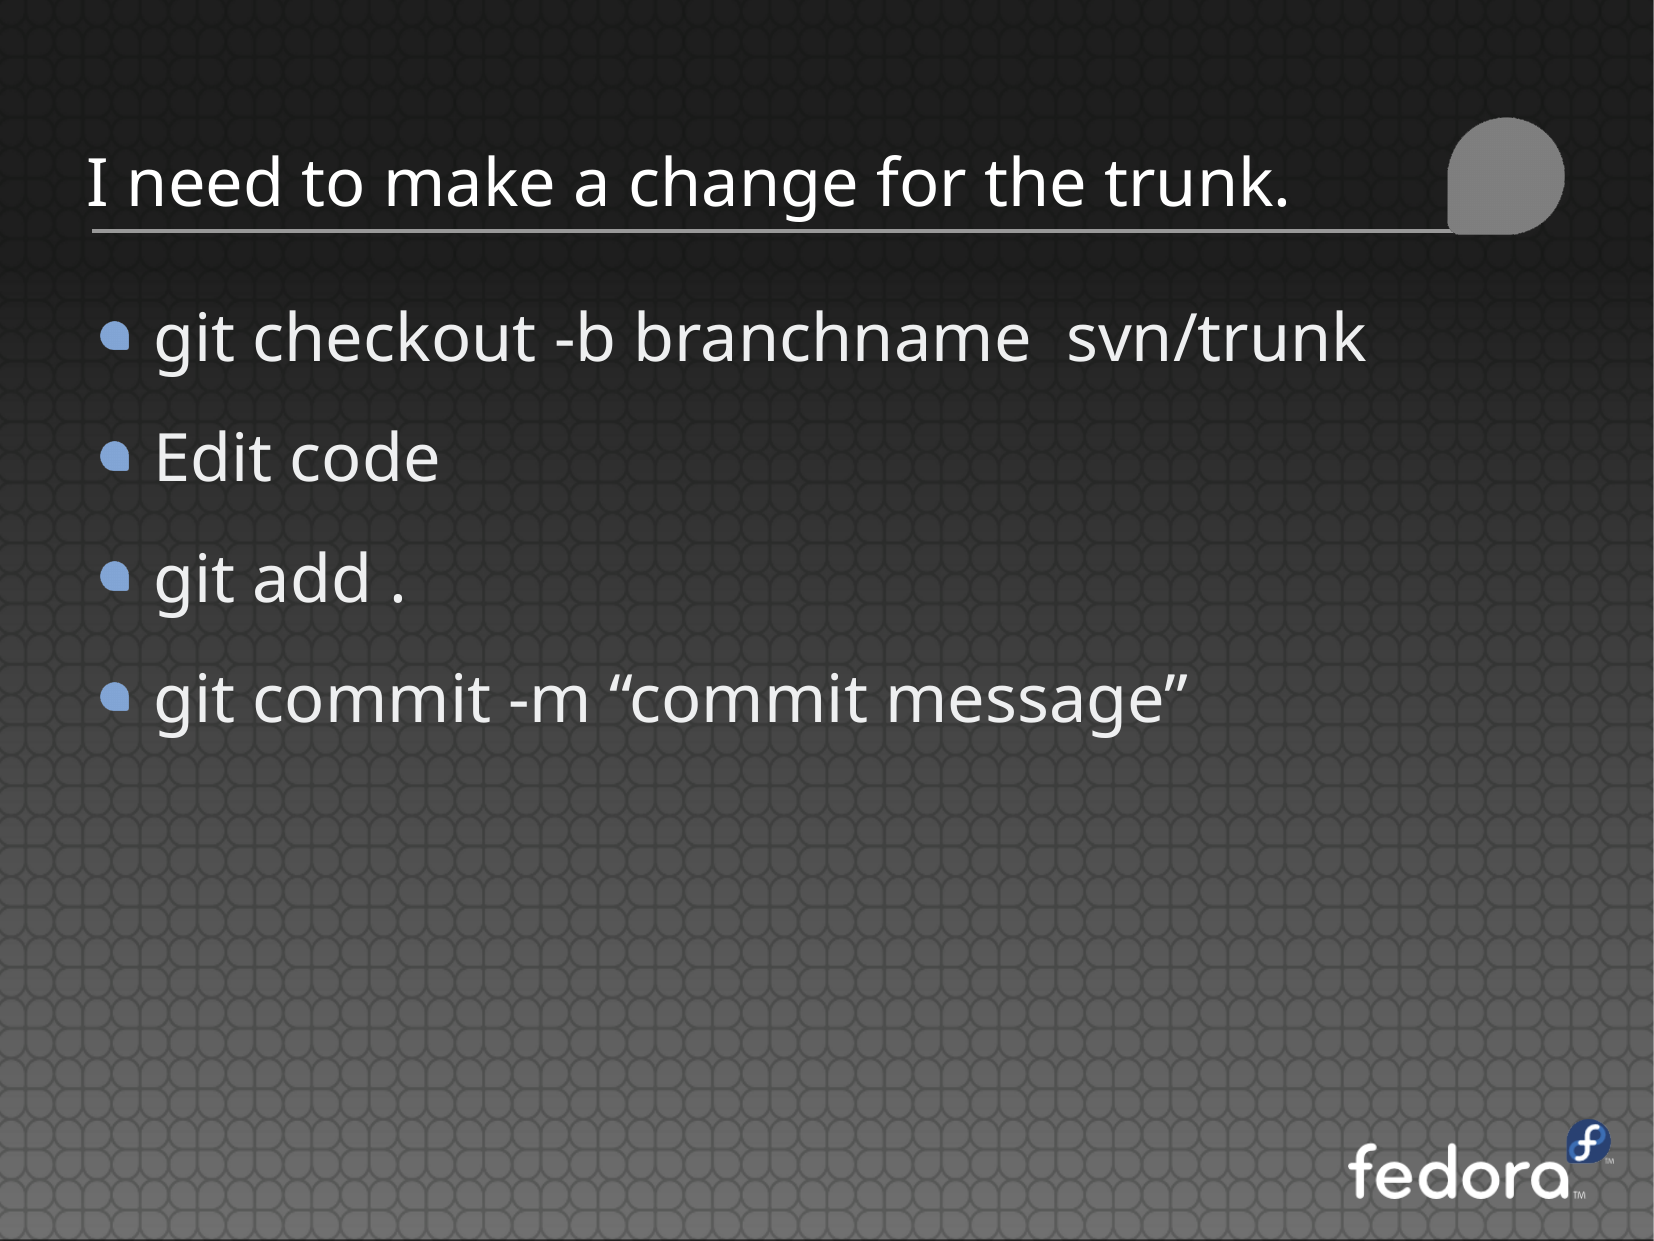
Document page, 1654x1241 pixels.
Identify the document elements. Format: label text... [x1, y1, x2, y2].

picture [0, 0, 1654, 1241]
list git checkout -b branchname svn/trunk Edit code git add . git commit -m “commit message” [82, 290, 1571, 1109]
title I need to make a change for the trunk. [86, 112, 1576, 249]
